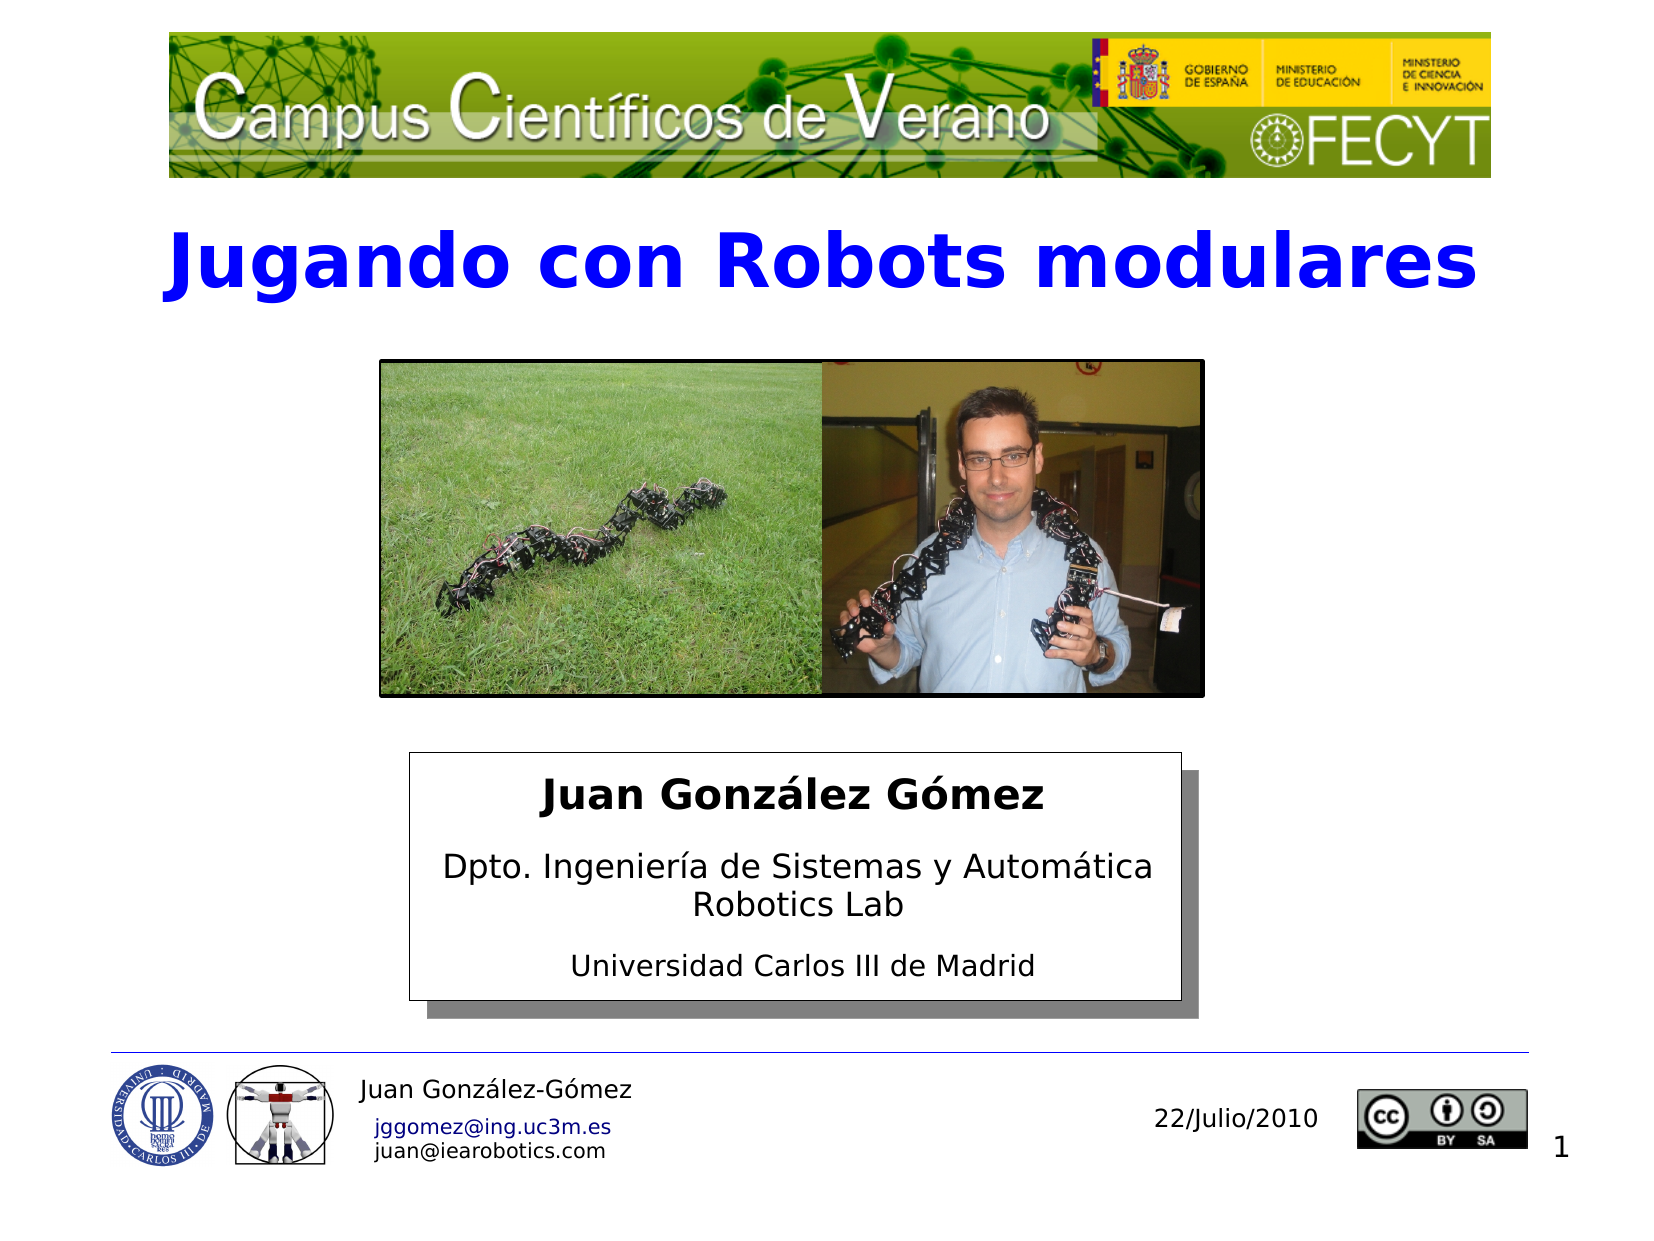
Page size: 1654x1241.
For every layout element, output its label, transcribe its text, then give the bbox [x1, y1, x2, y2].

text_box 22/Julio/2010 [1131, 1096, 1335, 1141]
text_box jggomez@ing.uc3m.es juan@iearobotics.com [359, 1107, 627, 1172]
text_box Dpto. Ingeniería de Sistemas y Automática Robotics Lab [427, 840, 1170, 933]
picture [110, 1062, 215, 1167]
text_box Jugando con Robots modulares [153, 210, 1496, 320]
text_box Universidad Carlos III de Madrid [555, 942, 1052, 996]
text_box Juan González-Gómez [345, 1067, 648, 1113]
picture [226, 1065, 334, 1165]
picture [1357, 1089, 1528, 1149]
picture [381, 362, 1200, 694]
text_box Juan González Gómez [527, 763, 1061, 830]
text_box [409, 752, 1182, 1001]
picture [169, 32, 1491, 178]
